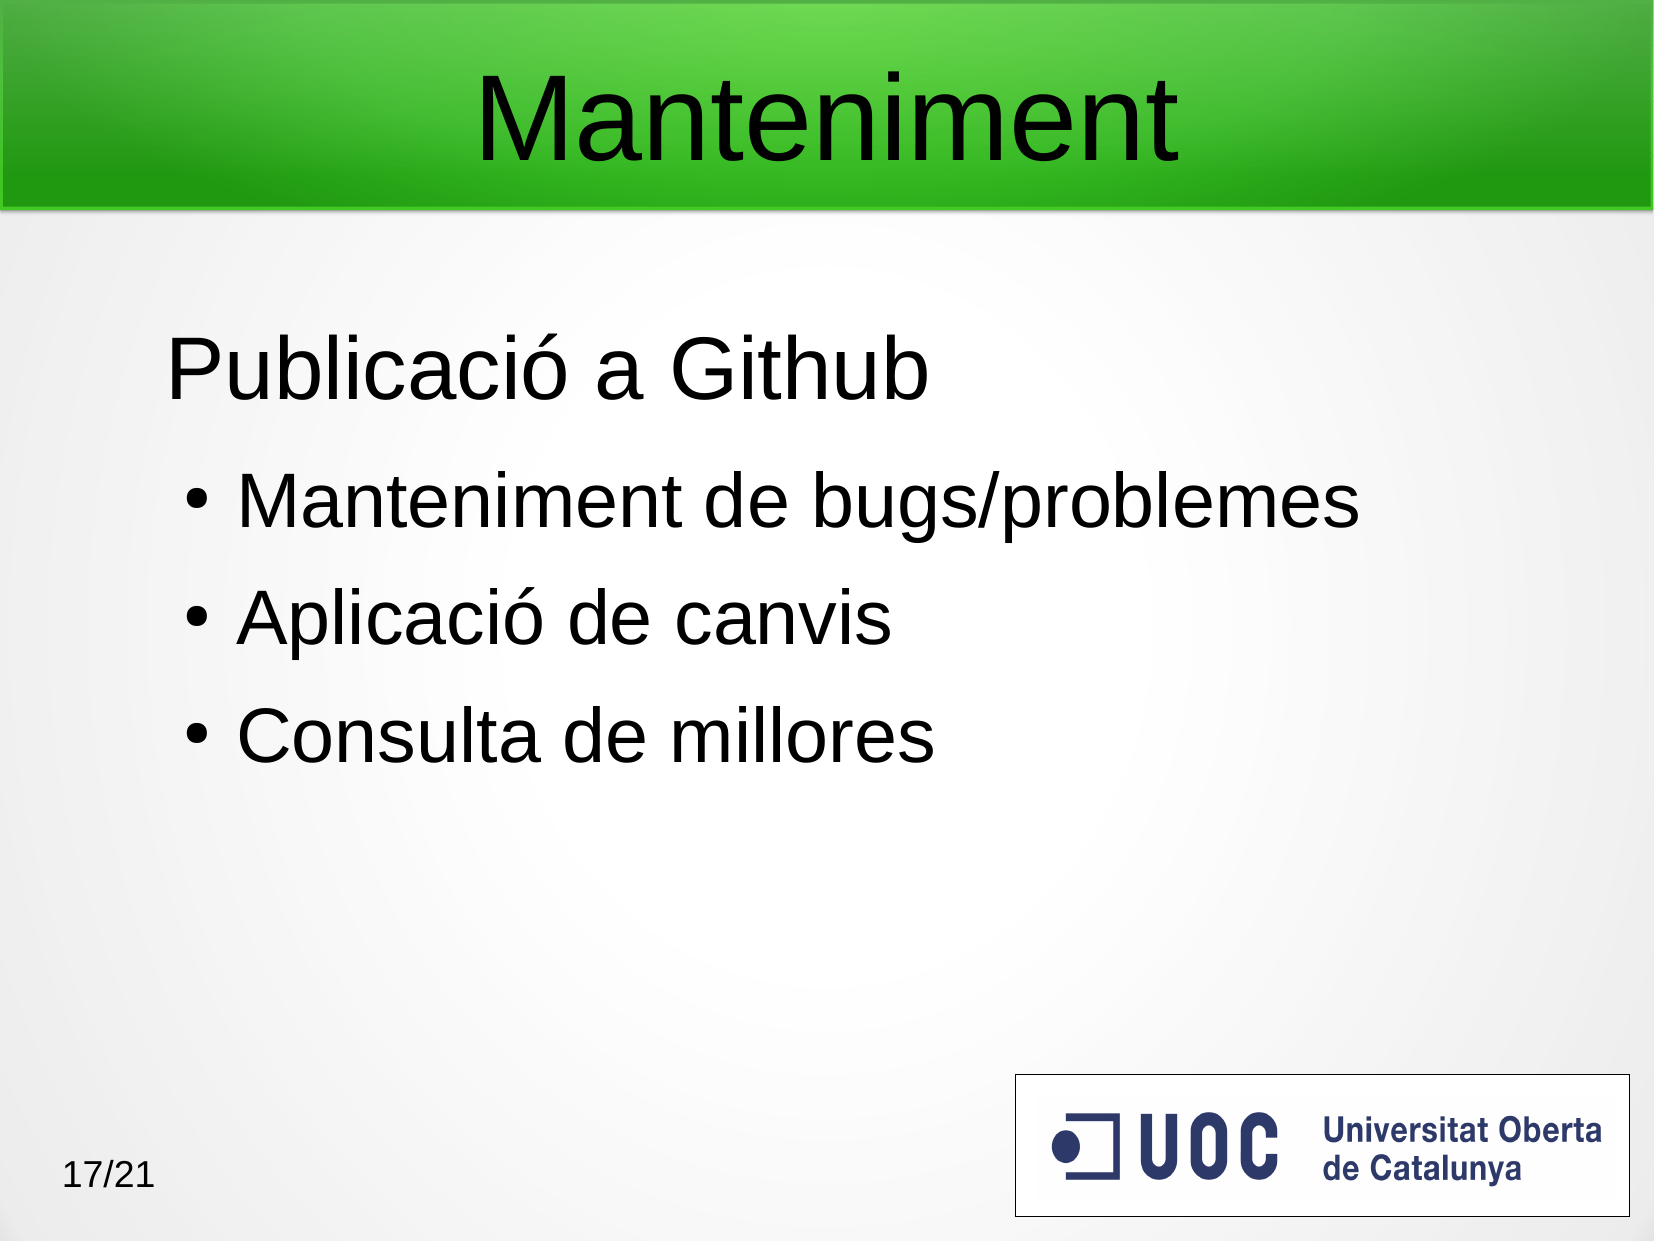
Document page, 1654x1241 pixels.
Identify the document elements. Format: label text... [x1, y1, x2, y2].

picture [1036, 1096, 1616, 1201]
title Manteniment [82, 47, 1571, 189]
list Publicació a Github Manteniment de bugs/problemes Aplicació de canvis Consulta de millores [94, 318, 1430, 1071]
text_box <número>/21 [47, 1145, 1015, 1217]
text_box [1015, 1074, 1630, 1217]
